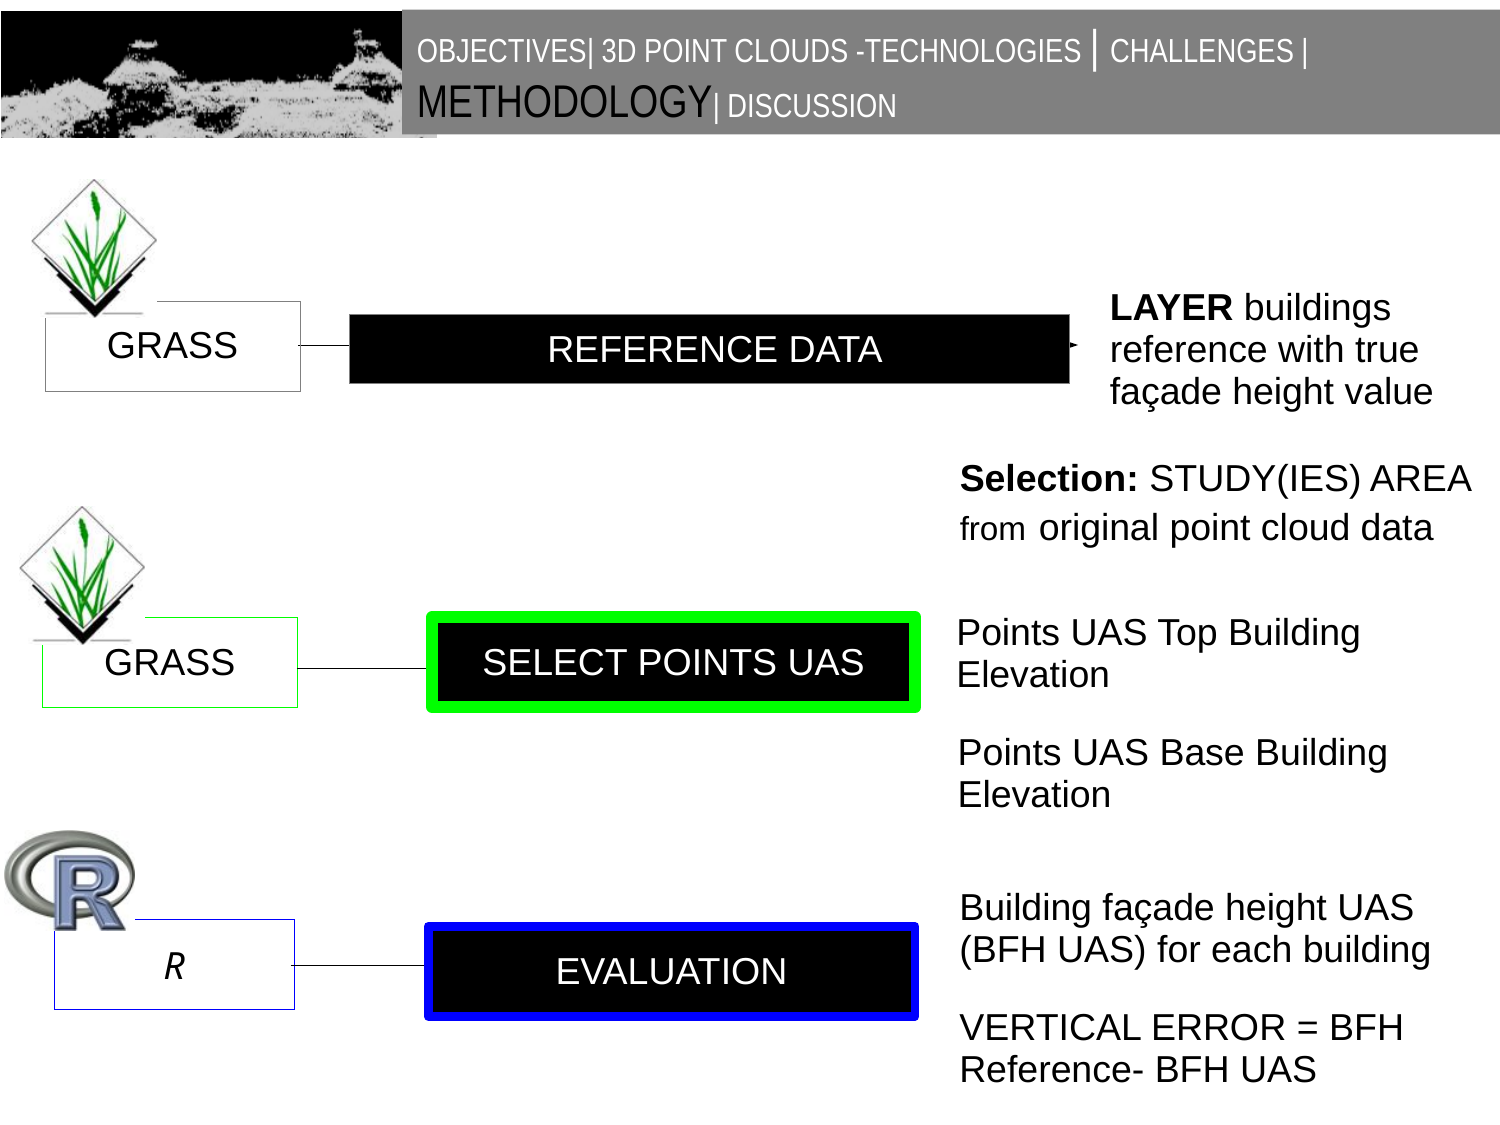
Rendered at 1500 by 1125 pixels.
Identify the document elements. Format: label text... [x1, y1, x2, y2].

text_box Points UAS Base Building Elevation [942, 723, 1453, 823]
picture [1, 11, 437, 138]
text_box LAYER buildings reference with true façade height value [1095, 279, 1500, 422]
picture [19, 506, 145, 646]
picture [4, 830, 135, 931]
picture [31, 179, 157, 319]
text_box GRASS [42, 617, 298, 708]
text_box REFERENCE DATA [349, 314, 1070, 384]
text_box Building façade height UAS (BFH UAS) for each building [944, 878, 1500, 978]
text_box VERTICAL ERROR = BFH Reference- BFH UAS [944, 998, 1441, 1098]
text_box OBJECTIVES| 3D POINT CLOUDS -TECHNOLOGIES | CHALLENGES | METHODOLOGY| DISCUSSION [402, 9, 1500, 135]
text_box Points UAS Top Building Elevation [941, 603, 1453, 703]
text_box GRASS [45, 301, 301, 392]
text_box R [54, 919, 295, 1010]
text_box Selection: STUDY(IES) AREA from original point cloud data [945, 450, 1486, 616]
text_box EVALUATION [428, 926, 916, 1017]
text_box SELECT POINTS UAS [432, 617, 916, 708]
